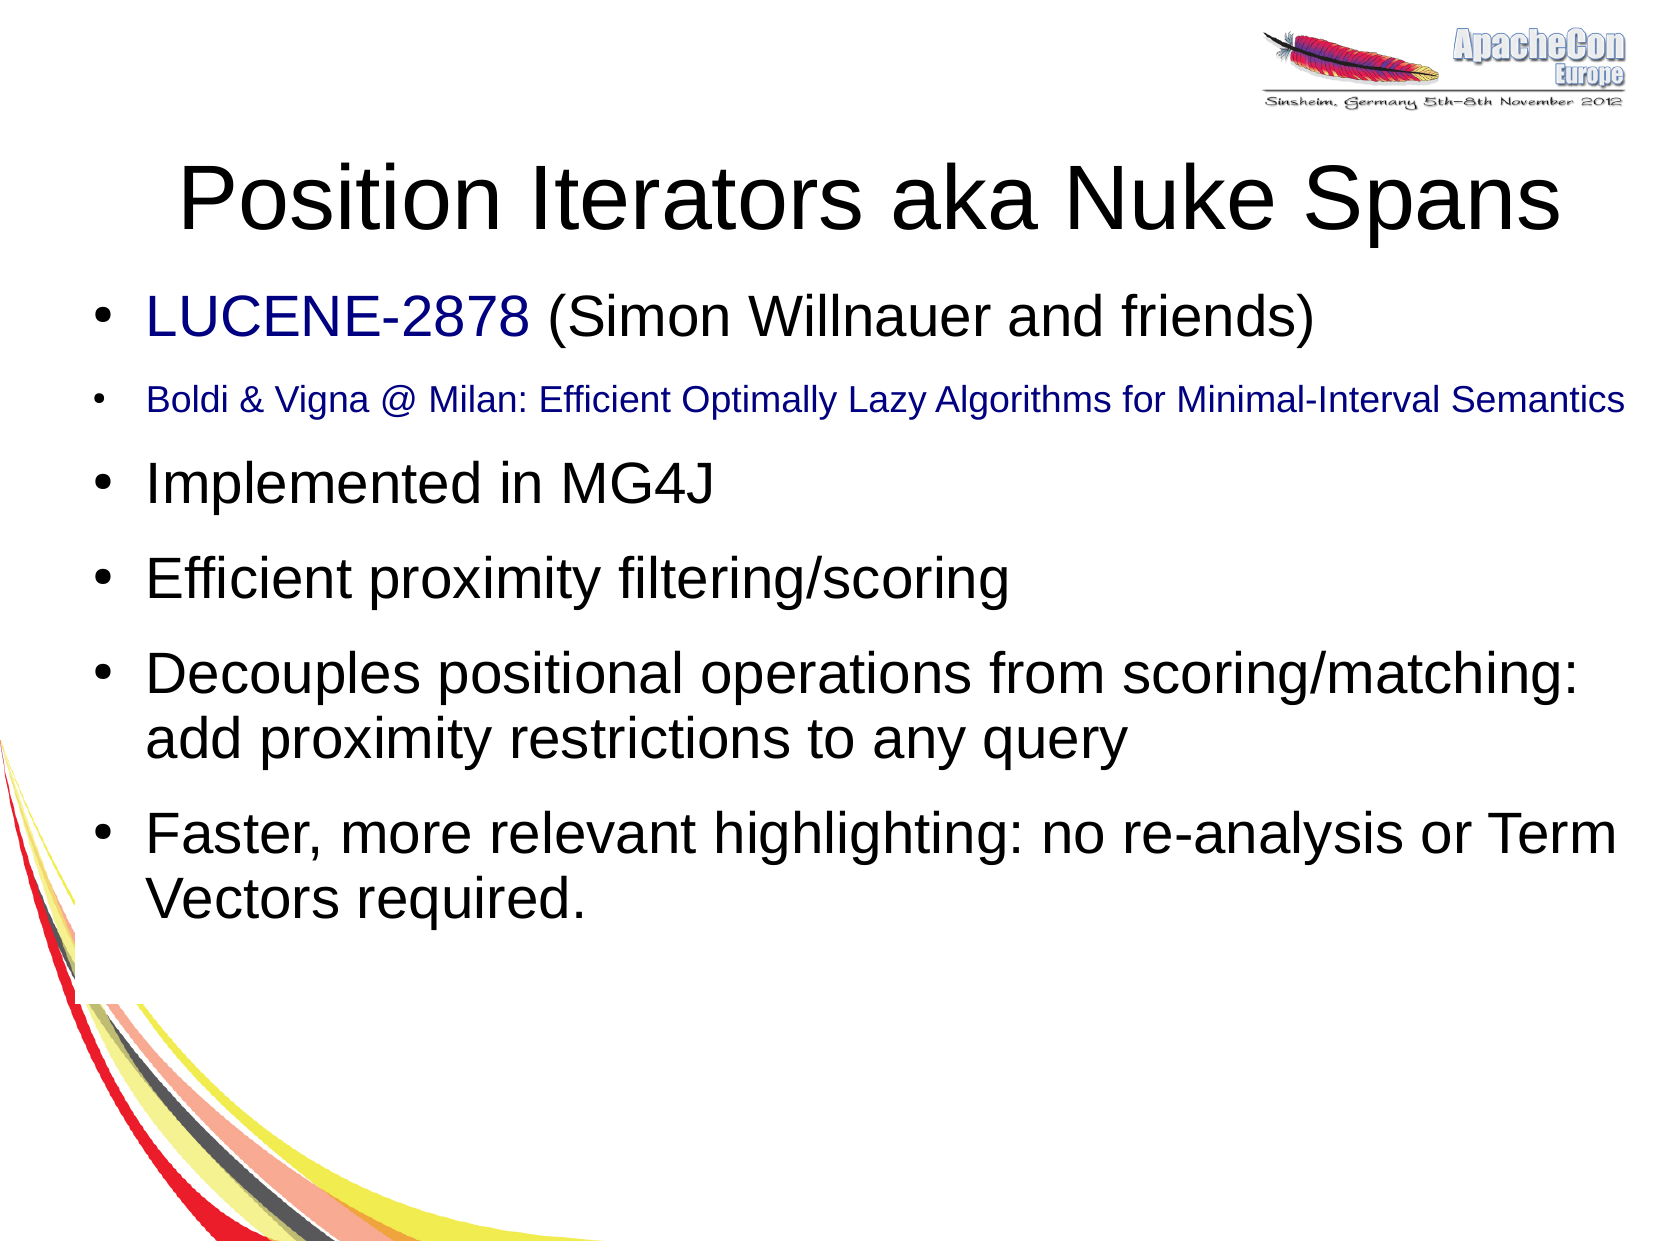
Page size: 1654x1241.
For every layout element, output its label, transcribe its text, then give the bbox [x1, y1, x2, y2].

picture [0, 0, 1654, 1241]
title Position Iterators aka Nuke Spans [177, 141, 1621, 254]
list LUCENE-2878 (Simon Willnauer and friends) Boldi & Vigna @ Milan: Efficient Optimally Lazy Algorithms for Minimal-Interval Semantics Implemented in MG4J Efficient proximity filtering/scoring Decouples positional operations from scoring/matching: add proximity restrictions to any query Faster, more relevant highlighting: no re-analysis or Term Vectors required. [75, 283, 1654, 1004]
